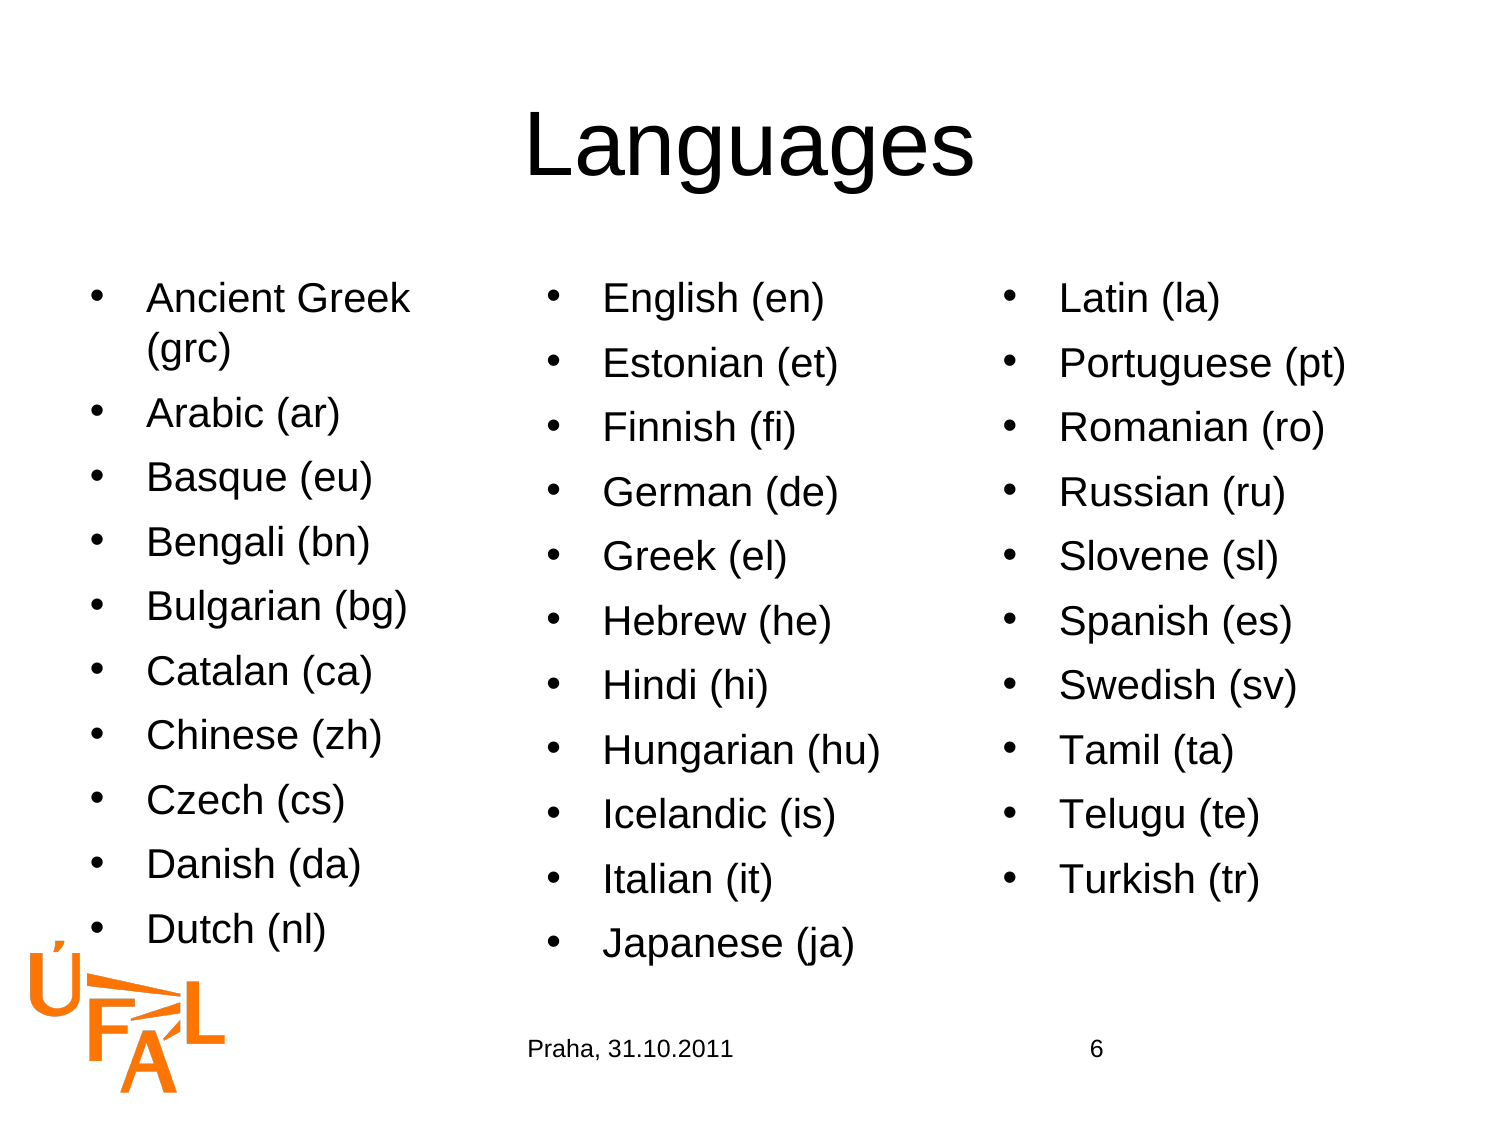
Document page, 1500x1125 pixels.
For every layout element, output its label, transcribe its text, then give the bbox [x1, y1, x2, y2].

list Ancient Greek (grc) Arabic (ar) Basque (eu) Bengali (bn) Bulgarian (bg) Catalan (ca) Chinese (zh) Czech (cs) Danish (da) Dutch (nl) [75, 262, 510, 961]
picture [29, 940, 225, 1093]
list Latin (la) Portuguese (pt) Romanian (ro) Russian (ru) Slovene (sl) Spanish (es) Swedish (sv) Tamil (ta) Telugu (te) Turkish (tr) [987, 262, 1423, 1004]
title Languages [75, 14, 1426, 263]
list English (en) Estonian (et) Finnish (fi) German (de) Greek (el) Hebrew (he) Hindi (hi) Hungarian (hu) Icelandic (is) Italian (it) Japanese (ja) [531, 262, 967, 1004]
